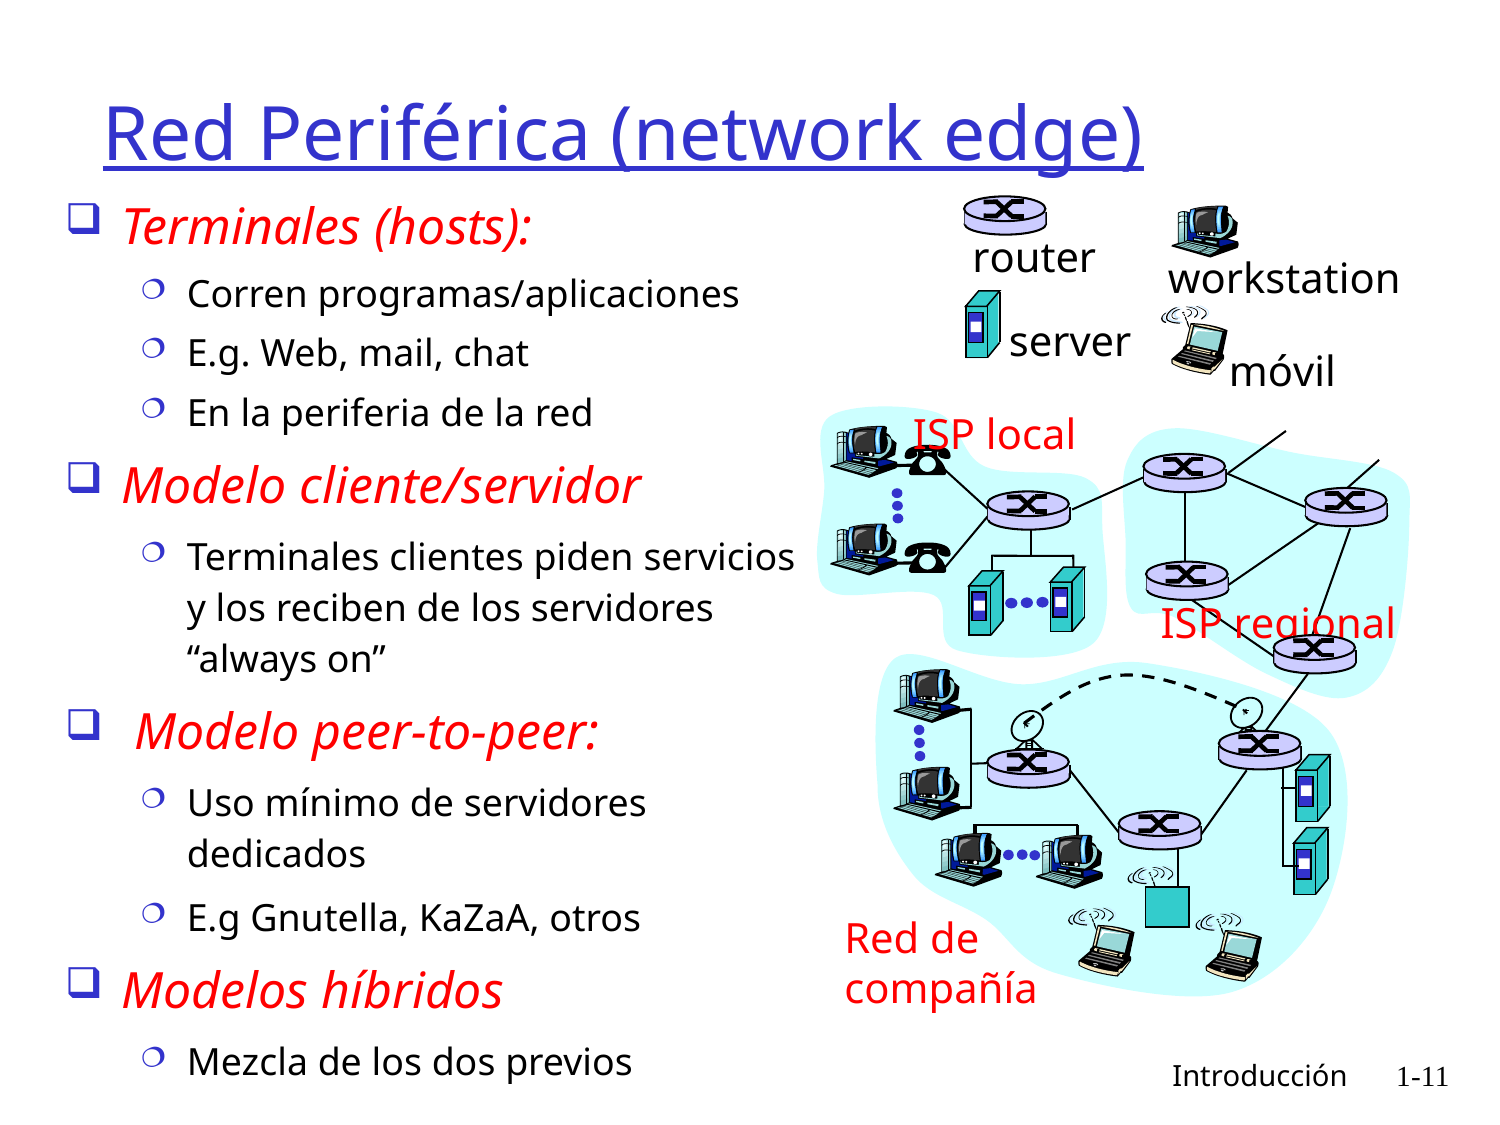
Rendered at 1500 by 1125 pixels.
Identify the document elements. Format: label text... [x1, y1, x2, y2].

text_box router [957, 223, 1112, 289]
picture [893, 668, 962, 723]
text_box [1235, 635, 1391, 699]
text_box [816, 406, 1108, 658]
picture [830, 523, 899, 576]
title Red Periférica (network edge) [87, 16, 1363, 247]
text_box server [993, 307, 1147, 373]
text_box [1122, 428, 1410, 614]
text_box [875, 654, 1348, 997]
picture [1068, 865, 1177, 977]
text_box ISP regional [1145, 589, 1412, 656]
picture [1160, 310, 1228, 375]
picture [1035, 834, 1104, 889]
picture [904, 467, 948, 476]
picture [904, 542, 951, 573]
list Terminales (hosts): Corren programas/aplicaciones E.g. Web, mail, chat En la periferia de la red Modelo cliente/servidor Terminales clientes piden servicios y los reciben de los servidores “always on” Modelo peer-to-peer: Uso mínimo de servidores dedicados E.g Gnutella, KaZaA, otros Modelos híbridos Mezcla de los dos previos [49, 183, 839, 1125]
text_box ISP local [898, 400, 1092, 467]
text_box [964, 196, 1046, 223]
text_box Introducción [887, 1050, 1362, 1125]
picture [934, 832, 1004, 887]
picture [1195, 911, 1262, 982]
picture [830, 425, 899, 478]
text_box Red de compañía [829, 903, 1053, 1020]
picture [1010, 710, 1045, 750]
text_box 1-<number> [1362, 1050, 1466, 1125]
picture [1171, 205, 1240, 243]
picture [1179, 865, 1190, 886]
picture [893, 766, 962, 821]
text_box [965, 290, 1000, 359]
picture [1229, 696, 1264, 734]
text_box móvil [1214, 337, 1351, 403]
text_box workstation [1153, 243, 1416, 310]
